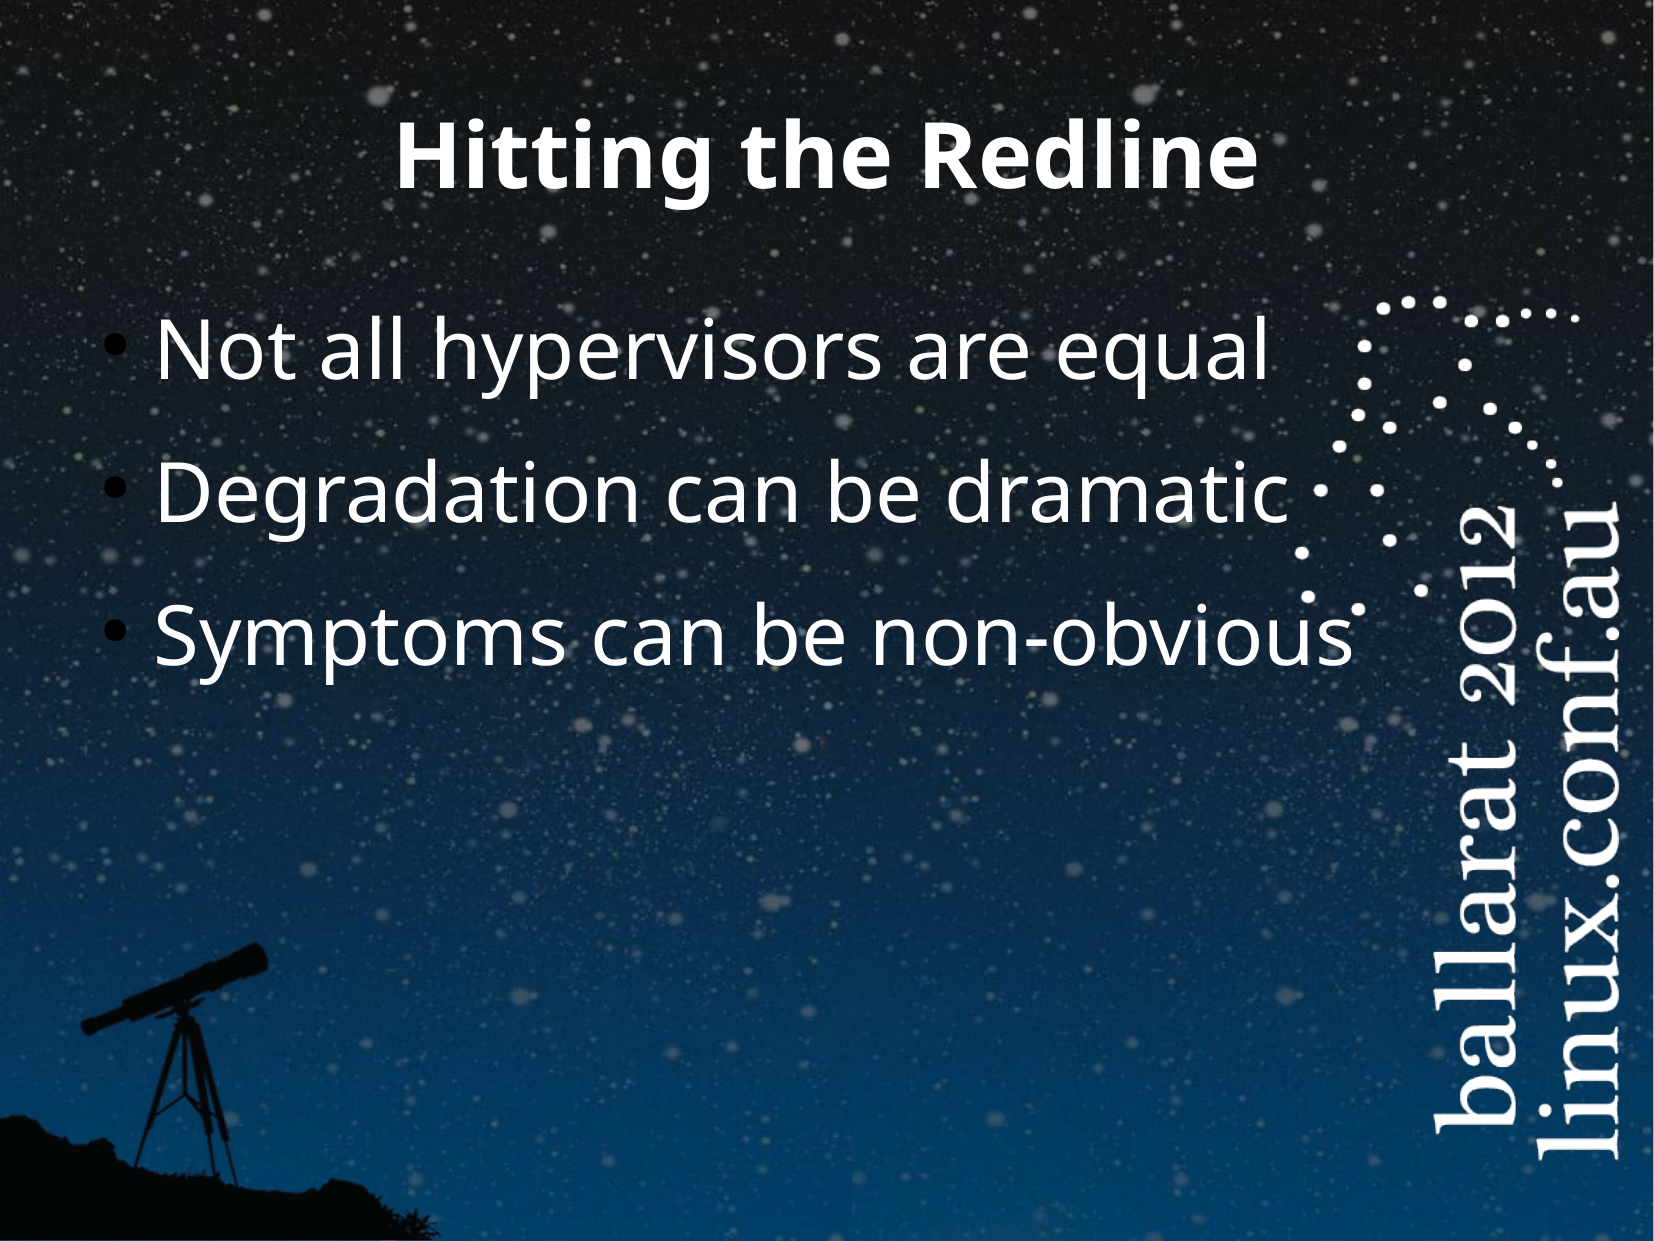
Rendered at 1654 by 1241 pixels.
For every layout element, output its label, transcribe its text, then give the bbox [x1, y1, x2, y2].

title Hitting the Redline [82, 49, 1571, 257]
picture [0, 0, 1654, 1241]
list Not all hypervisors are equal Degradation can be dramatic Symptoms can be non-obvious [82, 290, 1571, 1109]
